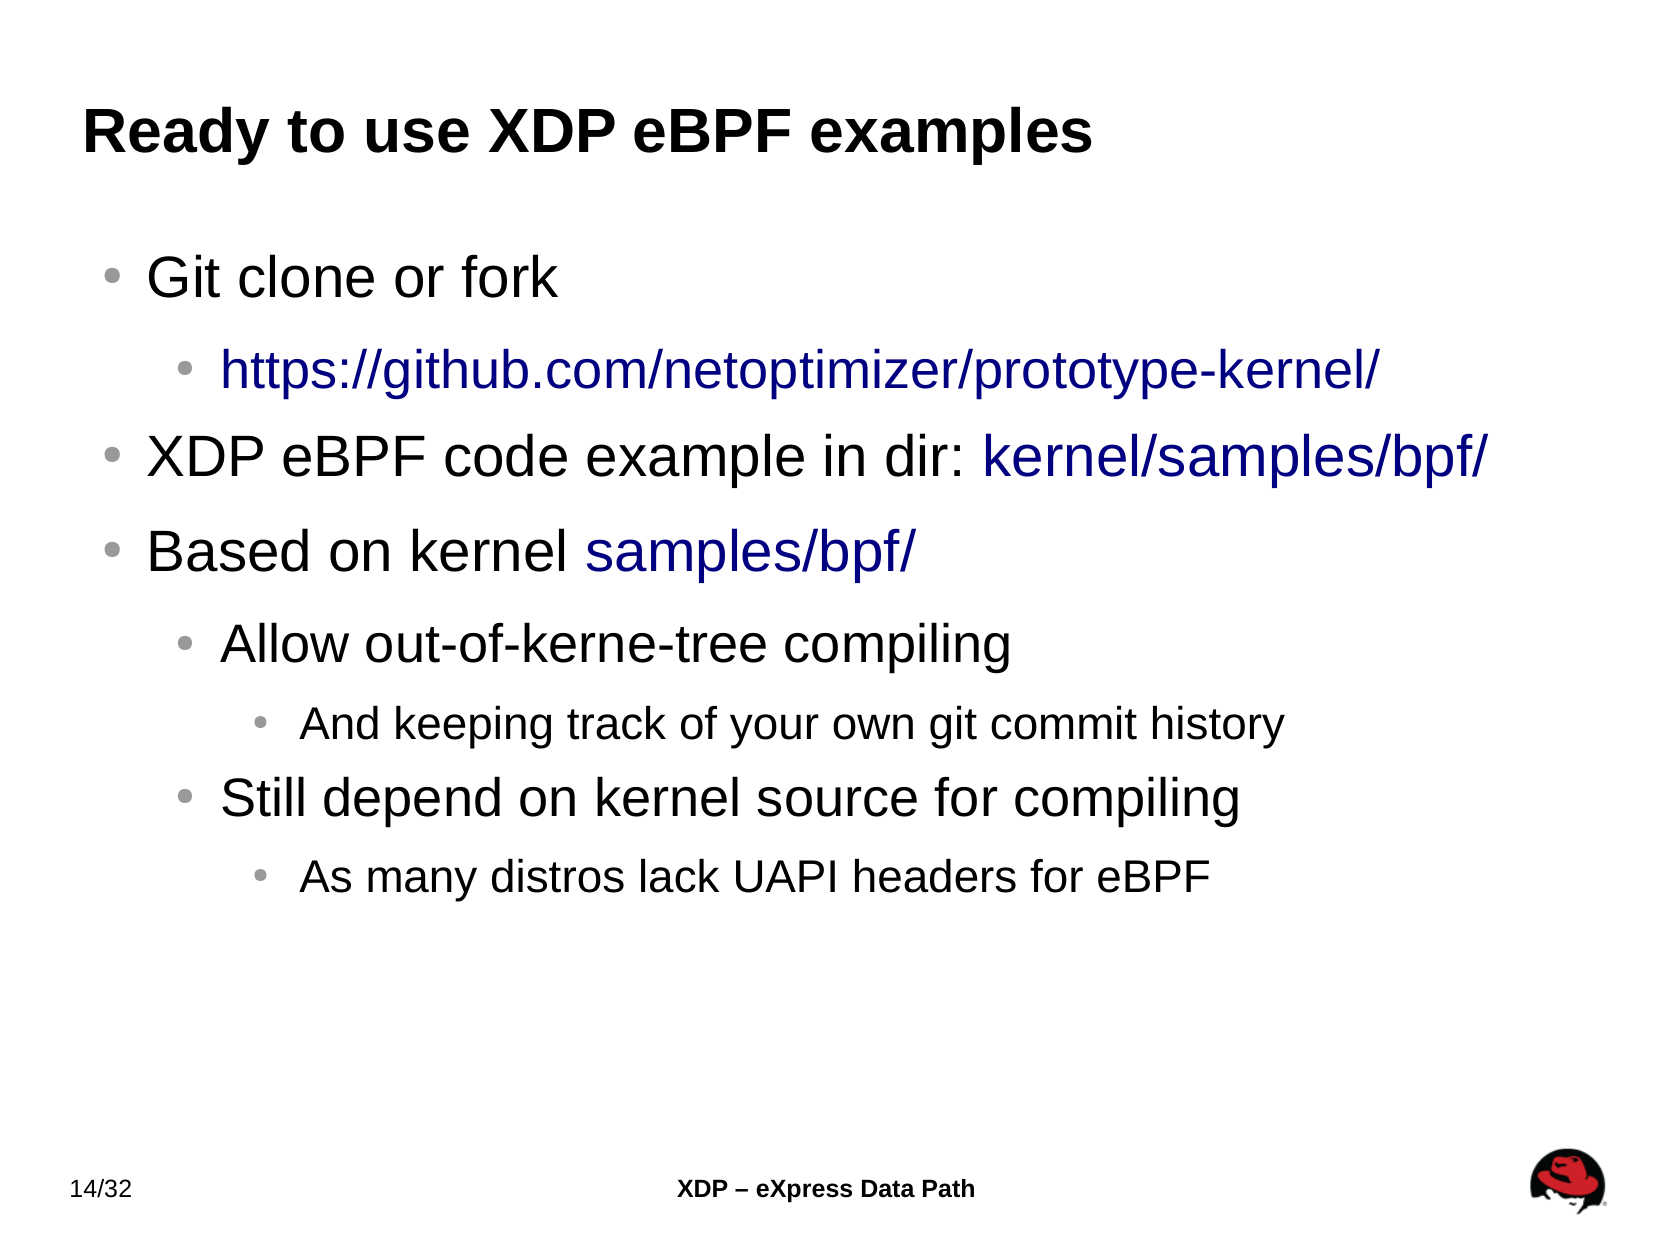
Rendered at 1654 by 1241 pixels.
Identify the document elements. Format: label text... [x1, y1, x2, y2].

picture [1529, 1146, 1613, 1224]
title Ready to use XDP eBPF examples [82, 37, 1571, 226]
list Git clone or fork https://github.com/netoptimizer/prototype-kernel/ XDP eBPF code example in dir: kernel/samples/bpf/ Based on kernel samples/bpf/ Allow out-of-kerne-tree compiling And keeping track of your own git commit history Still depend on kernel source for compiling As many distros lack UAPI headers for eBPF [86, 244, 1576, 1039]
